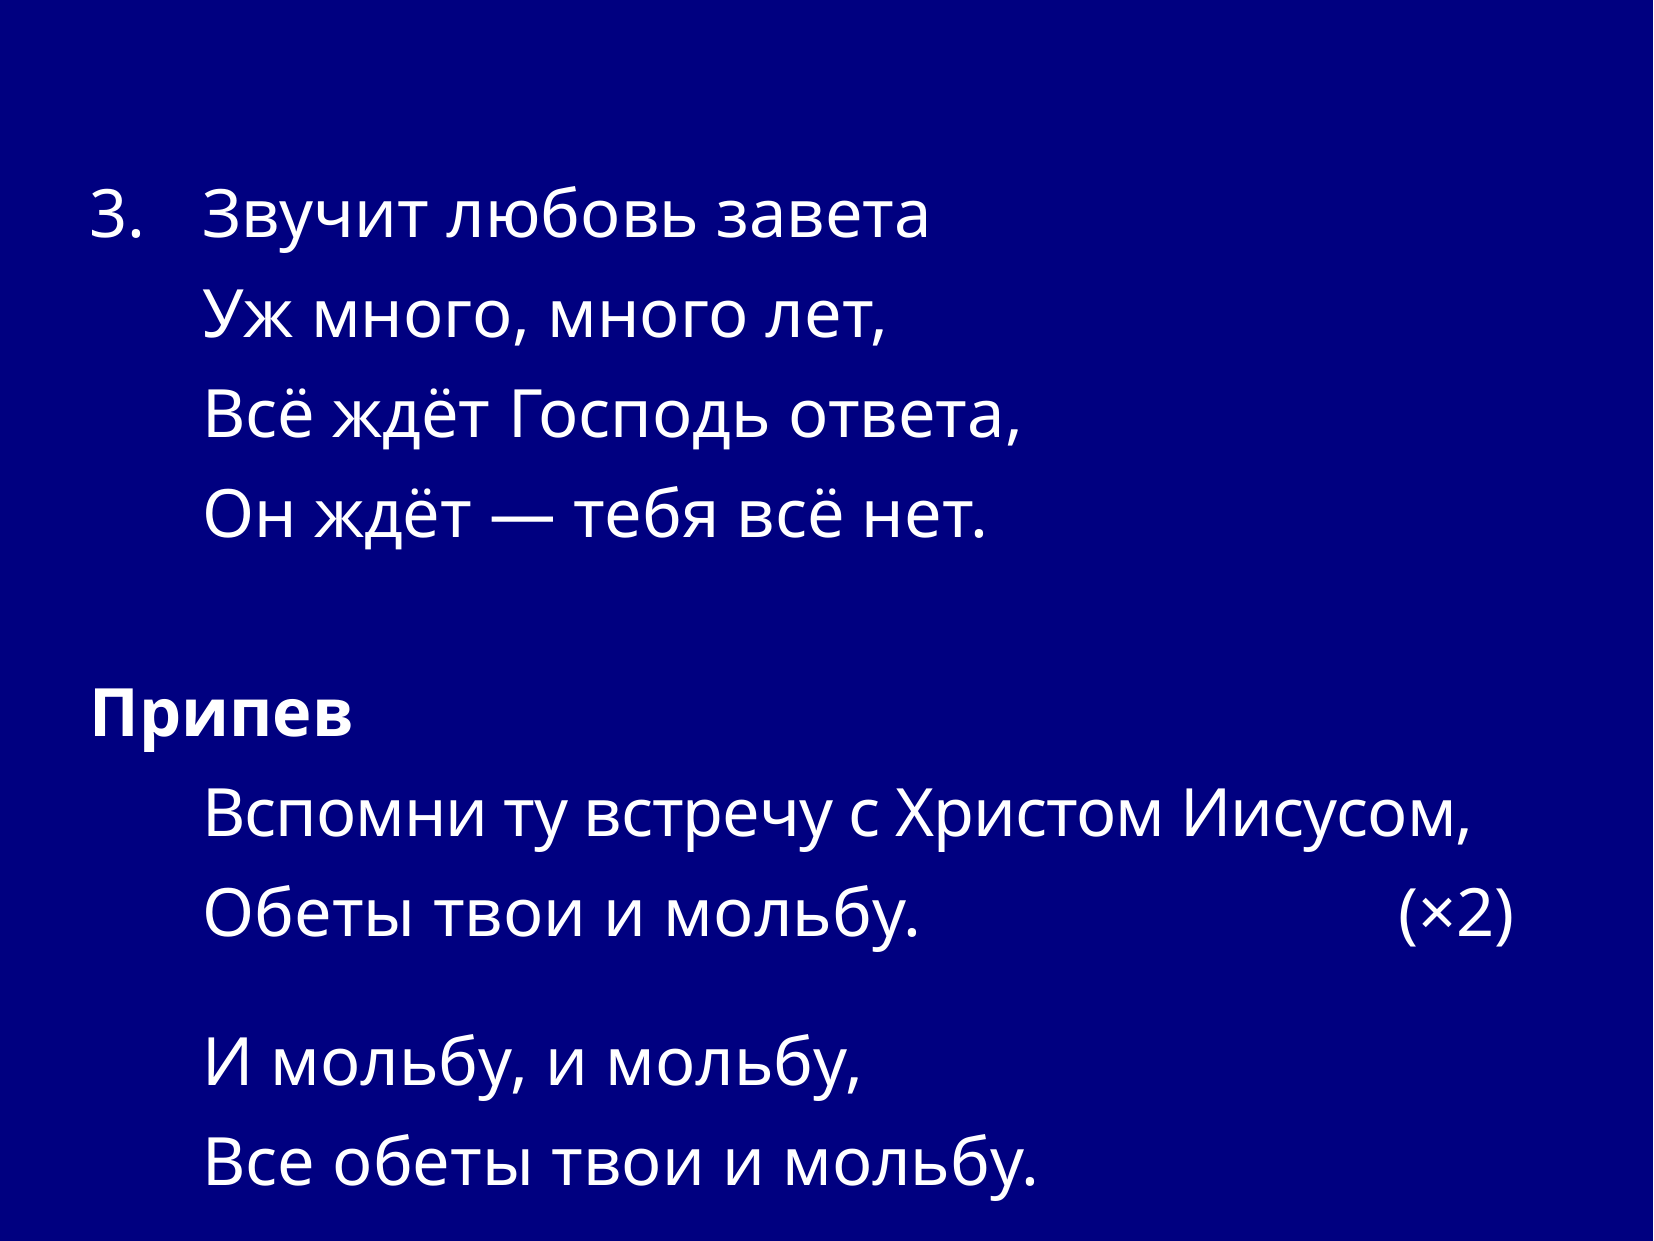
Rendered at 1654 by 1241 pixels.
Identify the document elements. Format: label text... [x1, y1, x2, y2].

text_box 3. Звучит любовь завета Уж много, много лет, Всё ждёт Господь ответа, Он ждёт ― тебя всё нет. Припев Вспомни ту встречу с Христом Иисусом, Обеты твои и мольбу. (×2) И мольбу, и мольбу, Все обеты твои и мольбу. [75, 150, 1653, 1163]
